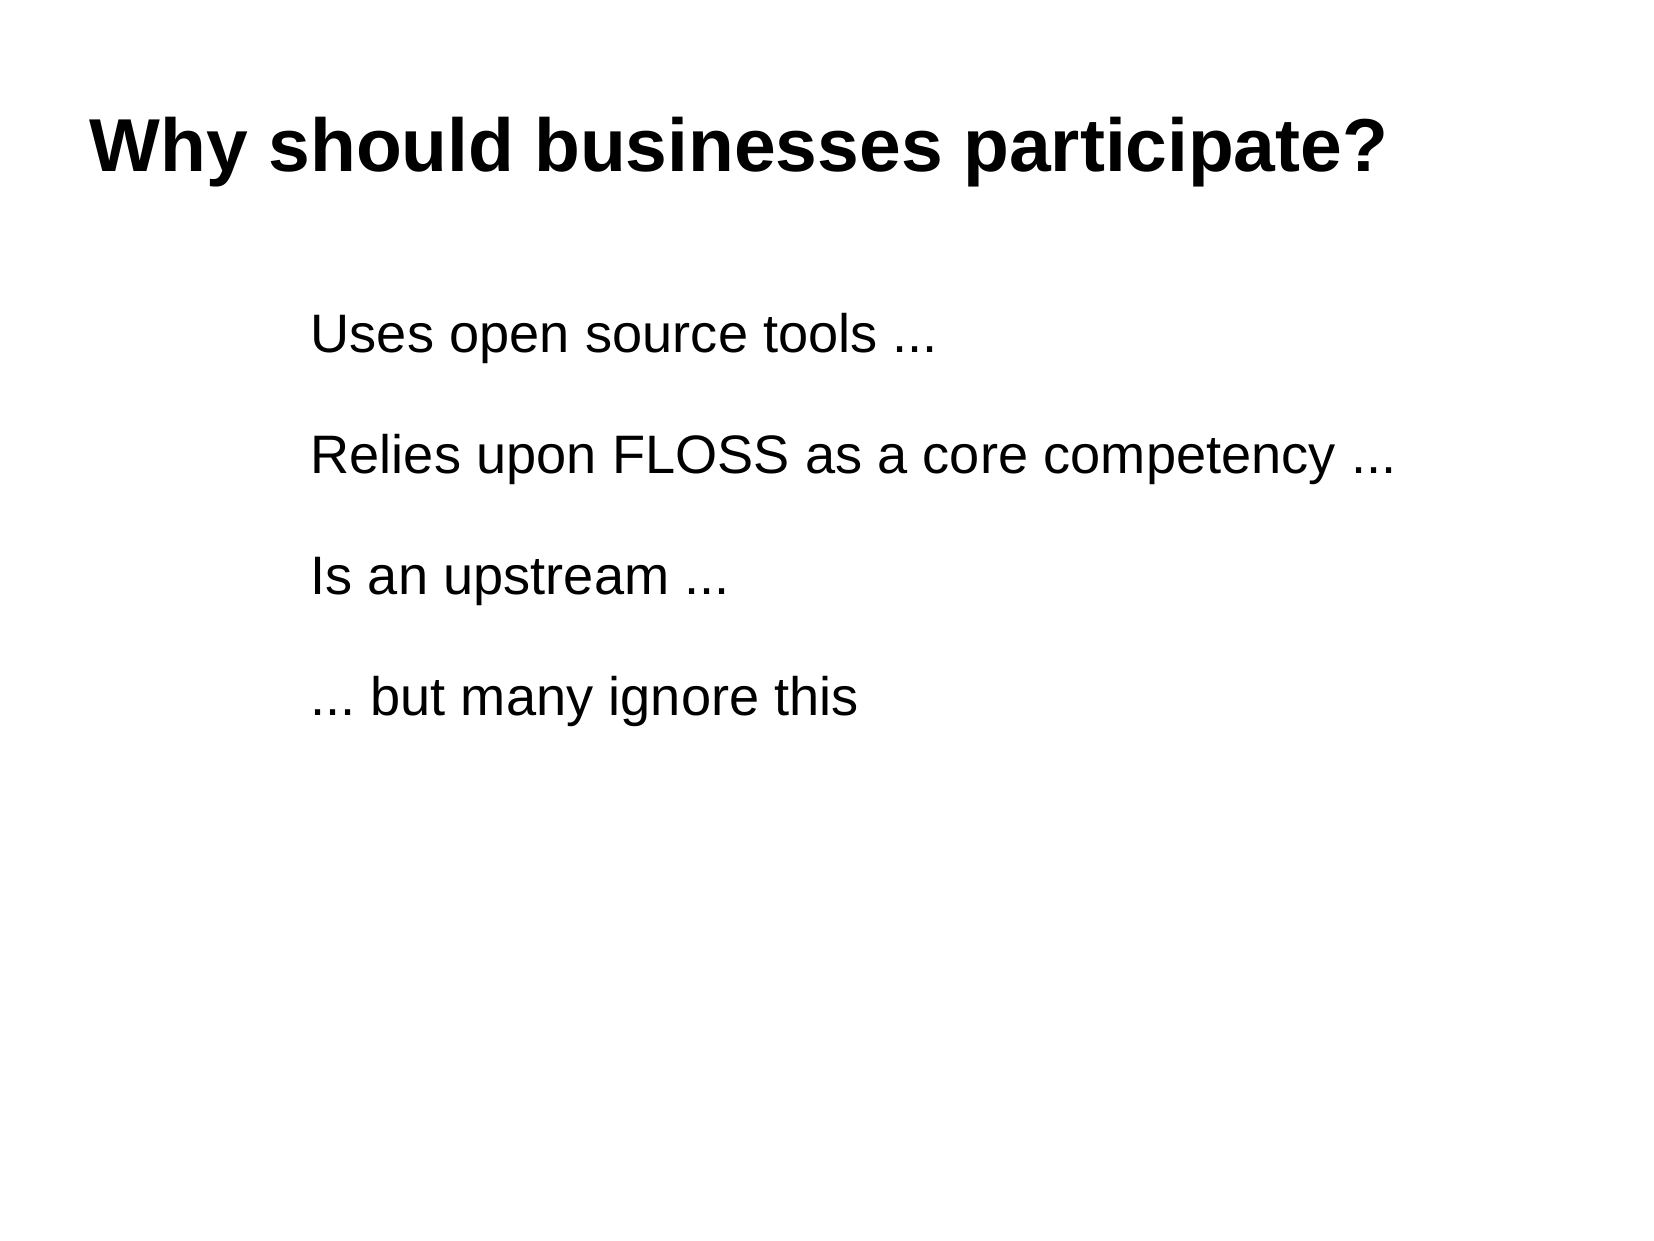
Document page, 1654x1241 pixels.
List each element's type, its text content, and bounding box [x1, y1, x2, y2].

text_box Why should businesses participate? [75, 96, 1485, 196]
text_box Uses open source tools ... Relies upon FLOSS as a core competency ... Is an upstream ... ... but many ignore this [295, 296, 1412, 877]
